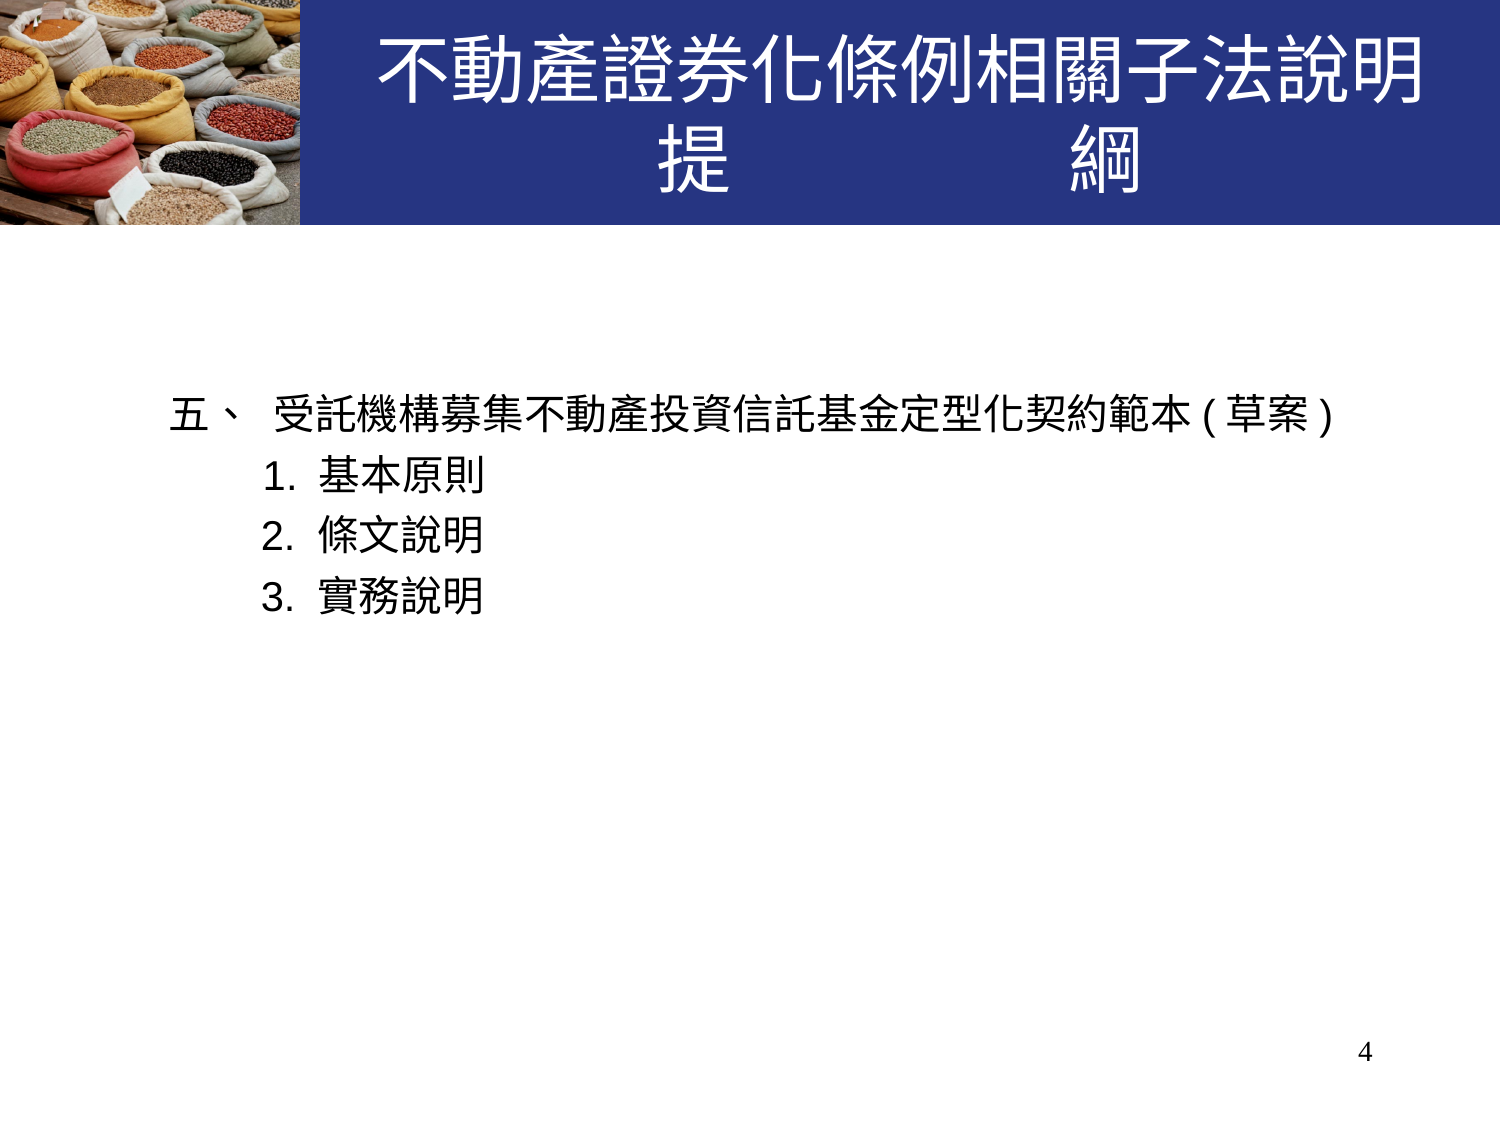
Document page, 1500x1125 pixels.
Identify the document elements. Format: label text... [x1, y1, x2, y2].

title 不動產證券化條例相關子法說明 提 綱 [300, 0, 1500, 225]
picture [0, 0, 300, 225]
list 五、 受託機構募集不動產投資信託基金定型化契約範本(草案) 1. 基本原則 2. 條文說明 3. 實務說明 [97, 269, 1373, 933]
